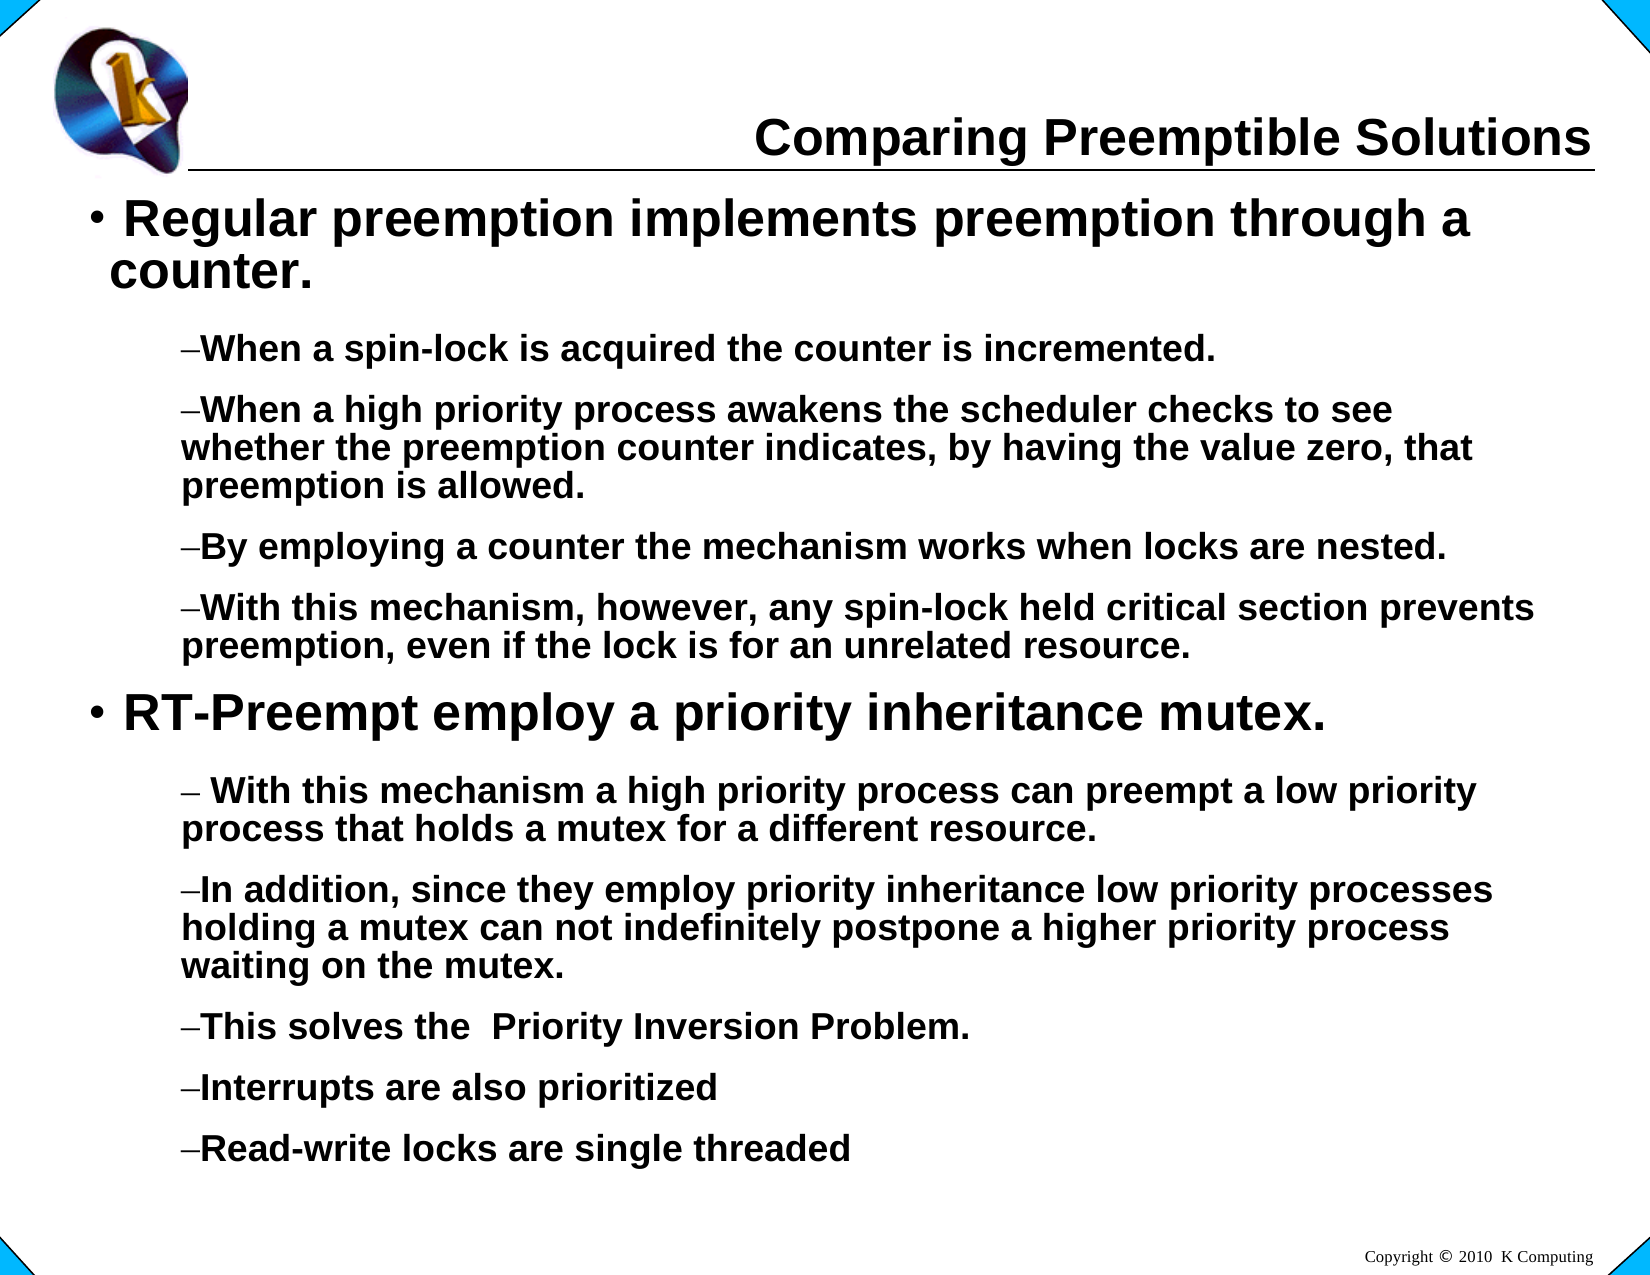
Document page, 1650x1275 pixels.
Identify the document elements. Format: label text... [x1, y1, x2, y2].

title Comparing Preemptible Solutions [424, 28, 1601, 246]
list Regular preemption implements preemption through a counter. When a spin-lock is acquired the counter is incremented. When a high priority process awakens the scheduler checks to see whether the preemption counter indicates, by having the value zero, that preemption is allowed. By employing a counter the mechanism works when locks are nested. With this mechanism, however, any spin-lock held critical section prevents preemption, even if the lock is for an unrelated resource. RT-Preempt employ a priority inheritance mutex. With this mechanism a high priority process can preempt a low priority process that holds a mutex for a different resource. In addition, since they employ priority inheritance low priority processes holding a mutex can not indefinitely postpone a higher priority process waiting on the mutex. This solves the Priority Inversion Problem. Interrupts are also prioritized Read-write locks are single threaded [75, 187, 1551, 1258]
picture [53, 17, 188, 188]
